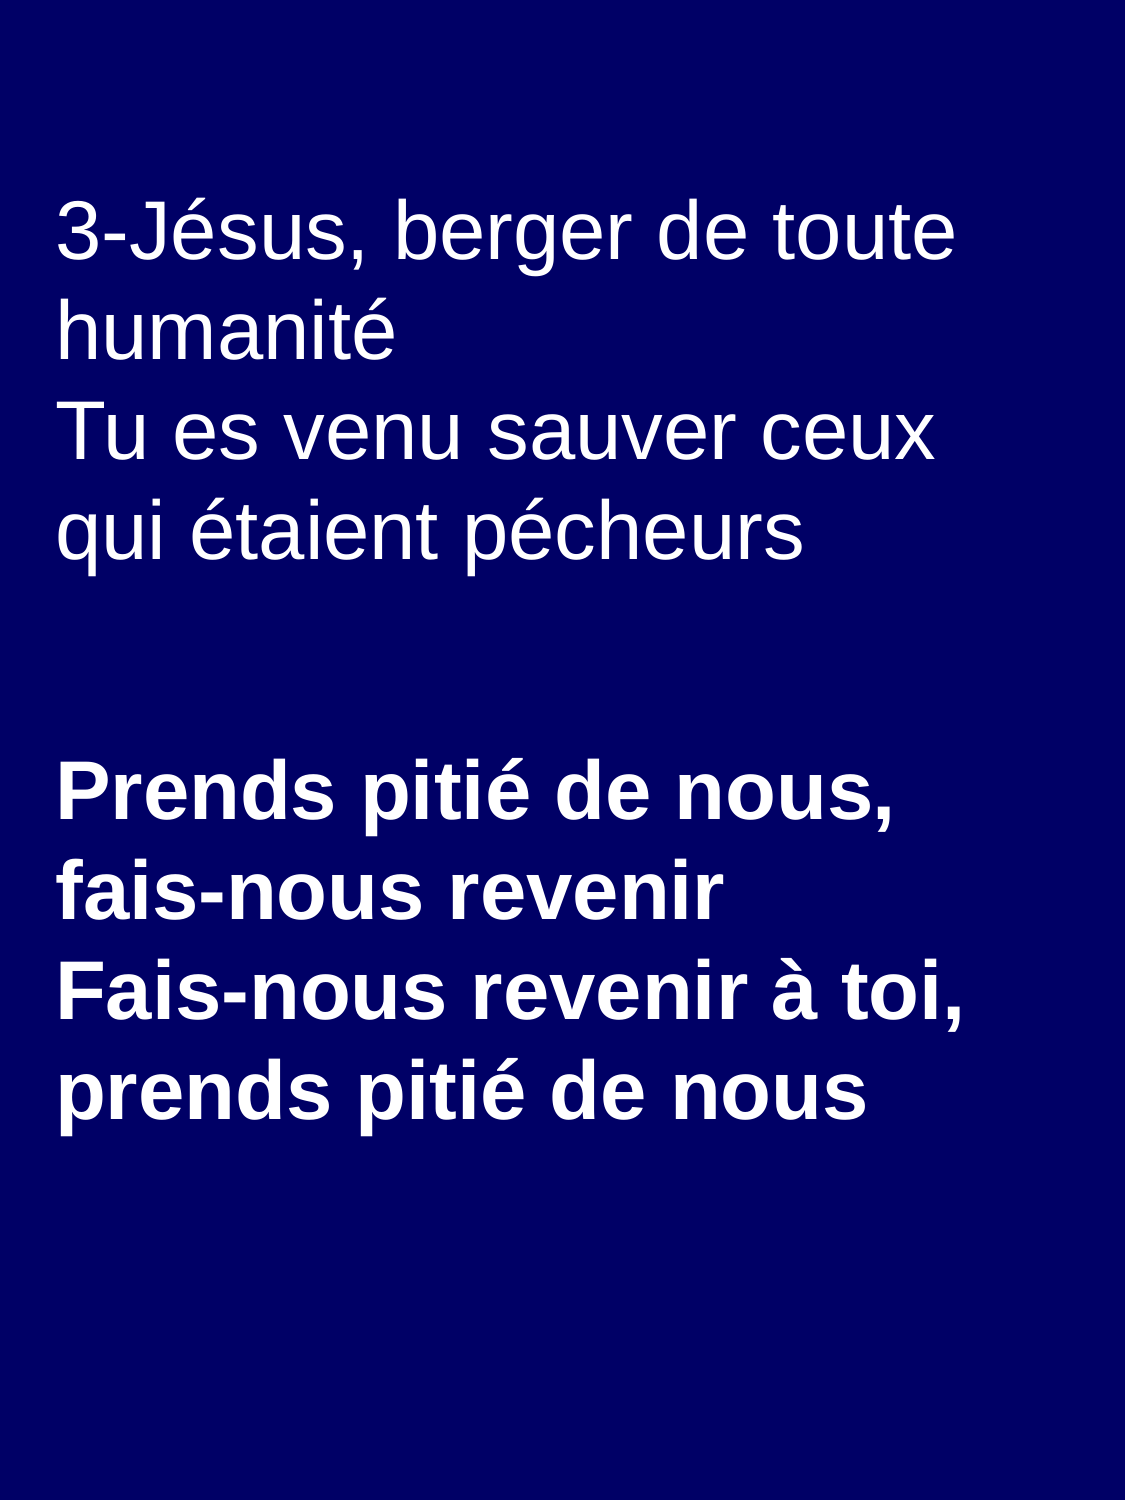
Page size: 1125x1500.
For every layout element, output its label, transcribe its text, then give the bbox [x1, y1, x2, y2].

text_box 3-Jésus, berger de toute humanité Tu es venu sauver ceux qui étaient pécheurs Prends pitié de nous, fais-nous revenir Fais-nous revenir à toi, prends pitié de nous [40, 168, 1072, 1144]
